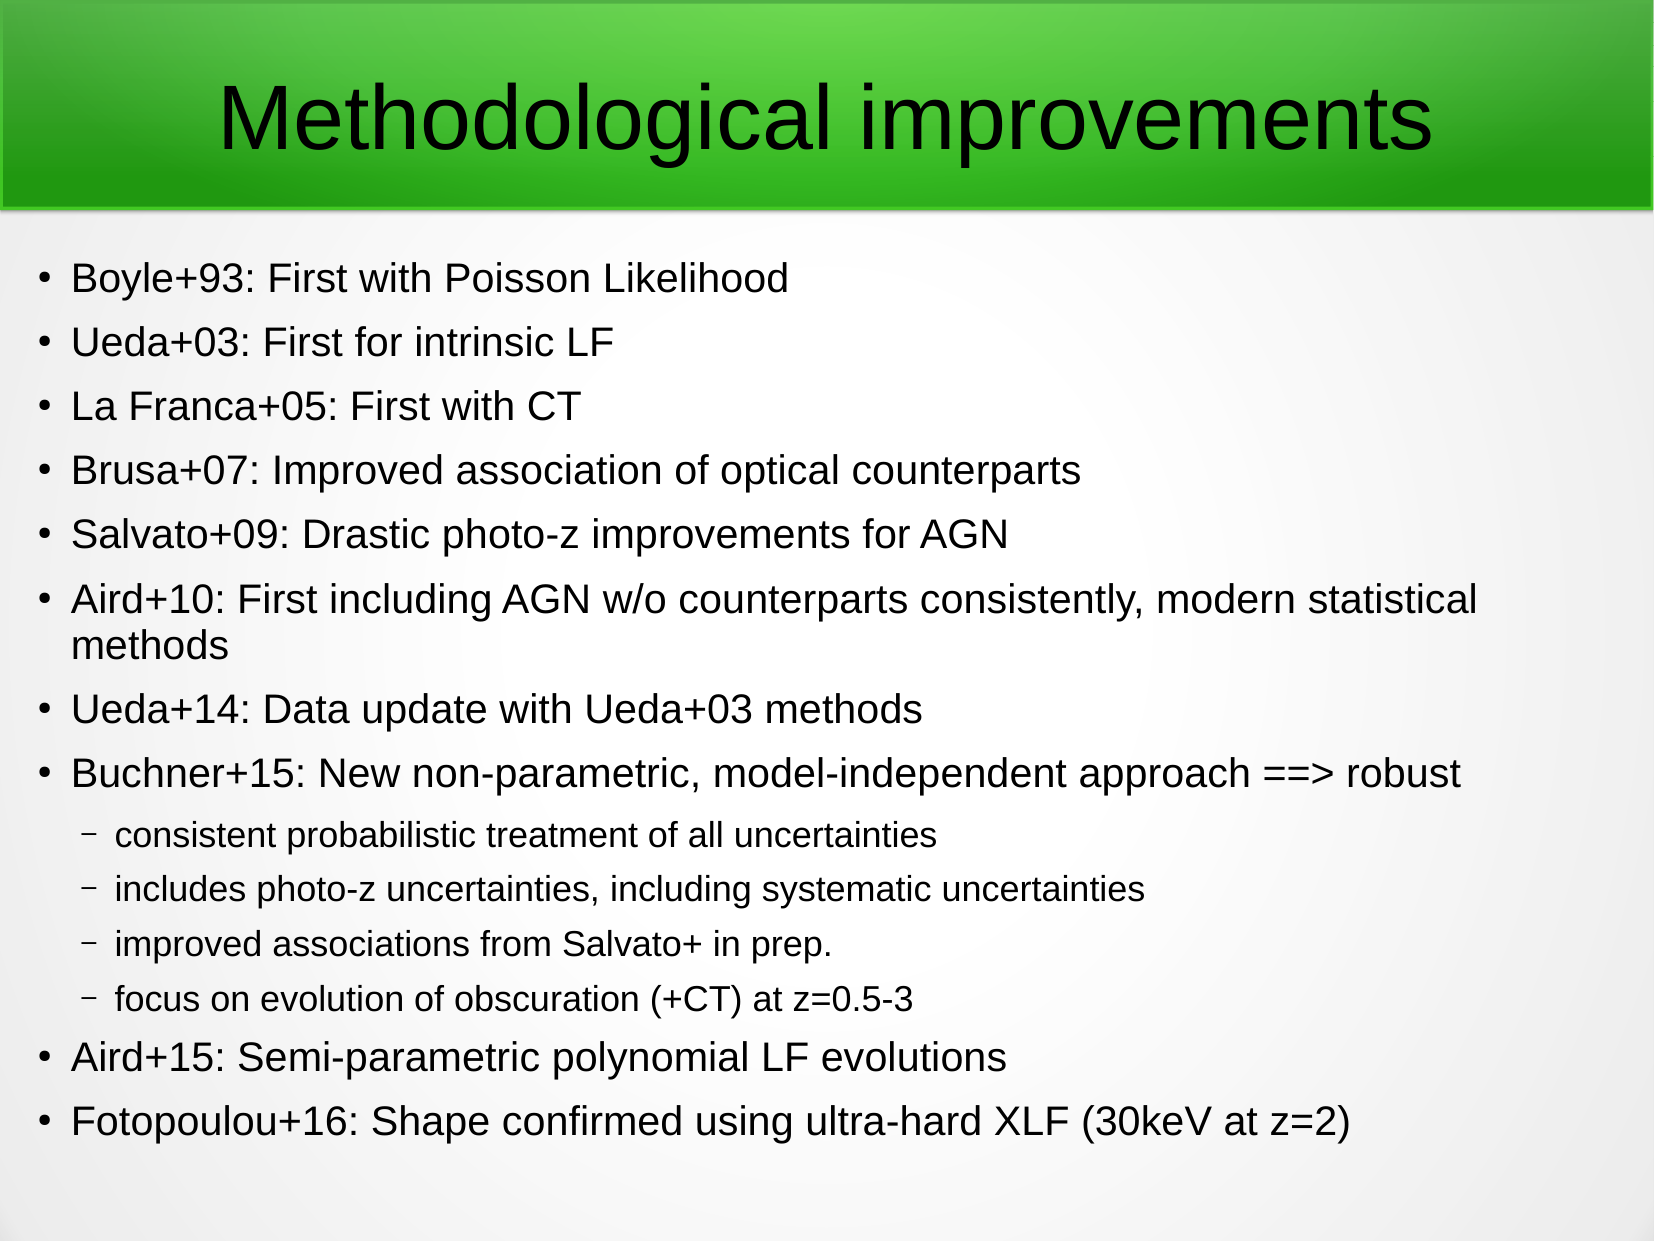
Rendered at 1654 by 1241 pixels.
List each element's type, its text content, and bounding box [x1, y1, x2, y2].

list Boyle+93: First with Poisson Likelihood Ueda+03: First for intrinsic LF La Franca+05: First with CT Brusa+07: Improved association of optical counterparts Salvato+09: Drastic photo-z improvements for AGN Aird+10: First including AGN w/o counterparts consistently, modern statistical methods Ueda+14: Data update with Ueda+03 methods Buchner+15: New non-parametric, model-independent approach ==> robust consistent probabilistic treatment of all uncertainties includes photo-z uncertainties, including systematic uncertainties improved associations from Salvato+ in prep. focus on evolution of obscuration (+CT) at z=0.5-3 Aird+15: Semi-parametric polynomial LF evolutions Fotopoulou+16: Shape confirmed using ultra-hard XLF (30keV at z=2) [26, 255, 1621, 1156]
title Methodological improvements [82, 47, 1571, 189]
